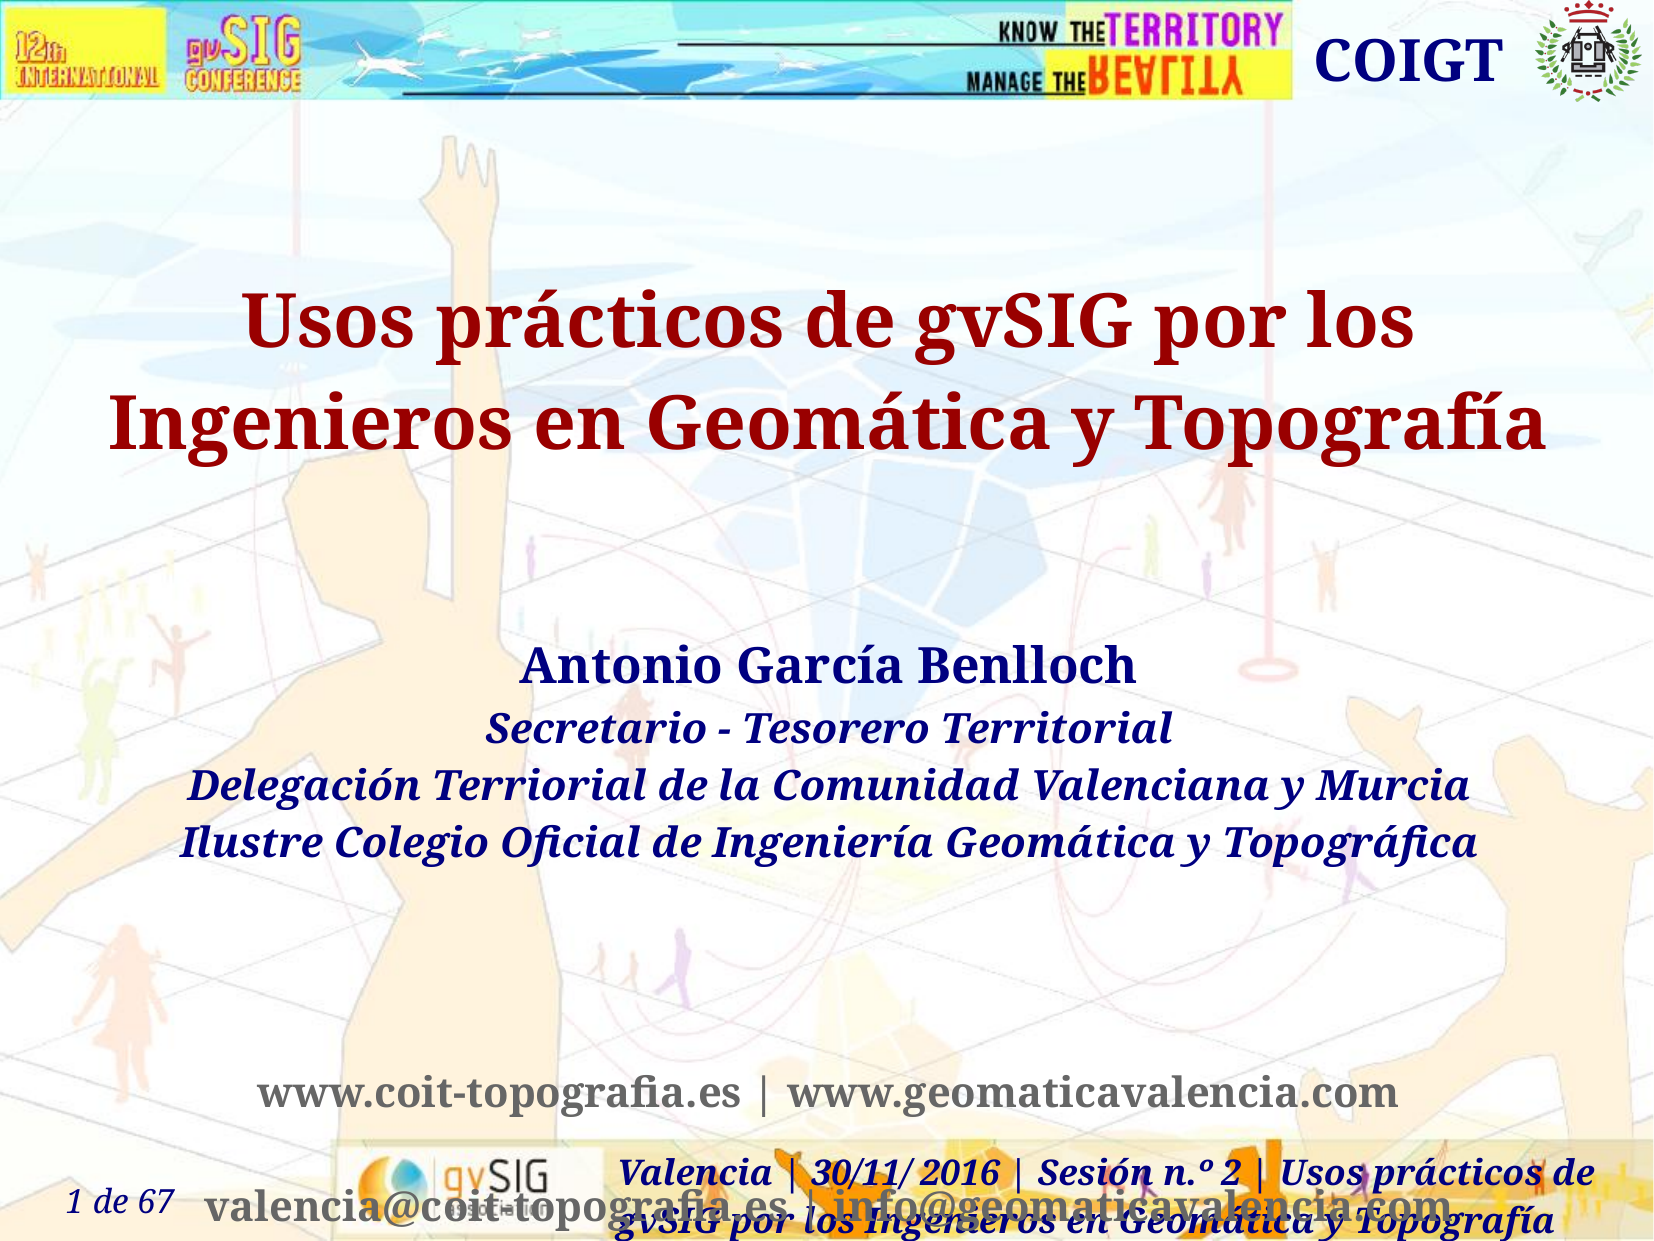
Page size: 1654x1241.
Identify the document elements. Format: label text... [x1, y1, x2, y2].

text_box Valencia | 30/11/ 2016 | Sesión n.º 2 | Usos prácticos de gvSIG por los Ingenieros en Geomática y Topografía [602, 1140, 1654, 1241]
picture [383, 1195, 602, 1241]
picture [590, 1201, 599, 1219]
text_box <número> de 67 [50, 1195, 383, 1241]
text_box Usos prácticos de gvSIG por los Ingenieros en Geomática y Topografía Antonio García Benlloch Secretario - Tesorero Territorial Delegación Terriorial de la Comunidad Valenciana y Murcia Ilustre Colegio Oficial de Ingeniería Geomática y Topográfica www.coit-topografia.es | www.geomaticavalencia.comvalencia@coit-topografia.es | info@geomaticavalencia.com [28, 259, 1630, 1195]
picture [0, 0, 1654, 1241]
text_box COIGT [1299, 12, 1654, 148]
picture [398, 1201, 406, 1215]
